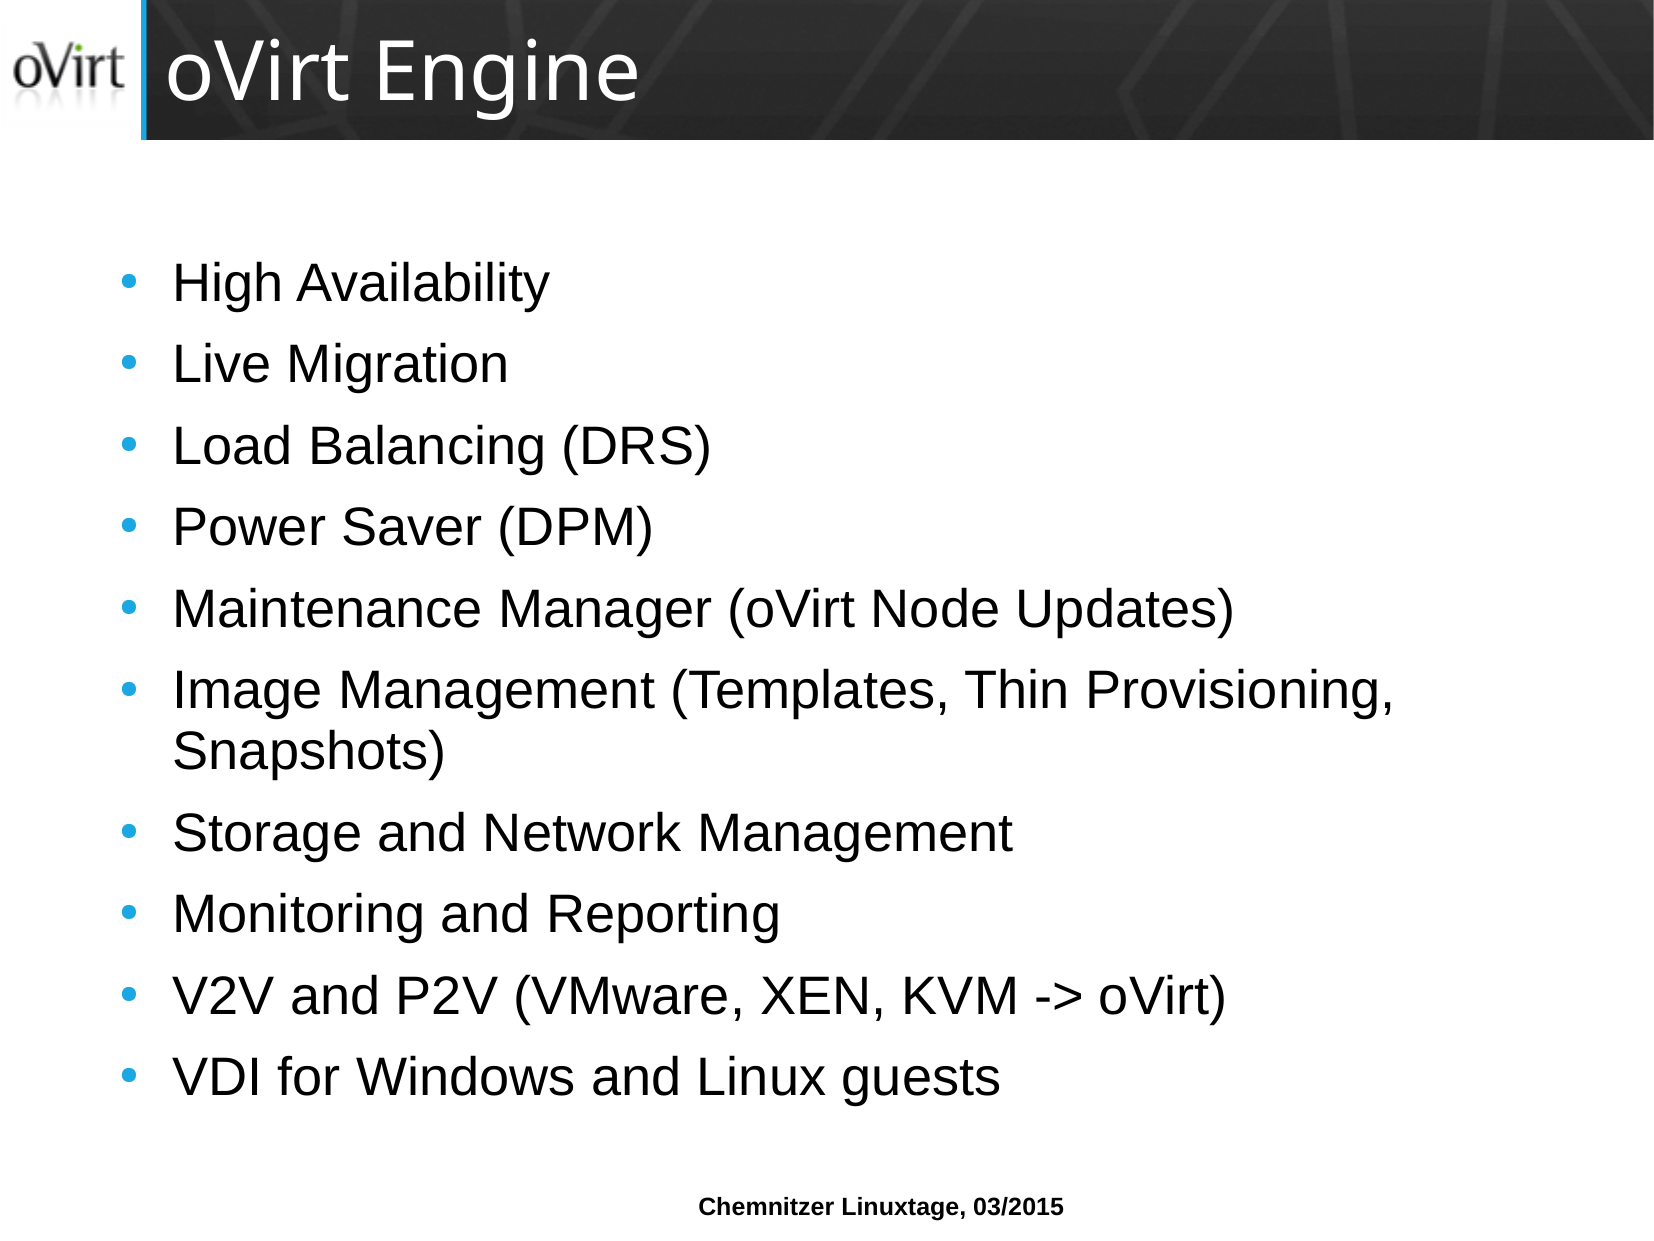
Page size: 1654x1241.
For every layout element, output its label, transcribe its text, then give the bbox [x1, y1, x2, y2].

text_box High Availability Live Migration Load Balancing (DRS) Power Saver (DPM) Maintenance Manager (oVirt Node Updates) Image Management (Templates, Thin Provisioning, Snapshots) Storage and Network Management Monitoring and Reporting V2V and P2V (VMware, XEN, KVM -> oVirt) VDI for Windows and Linux guests [86, 244, 1576, 1126]
title oVirt Engine [164, 18, 1653, 119]
picture [0, 0, 1654, 140]
